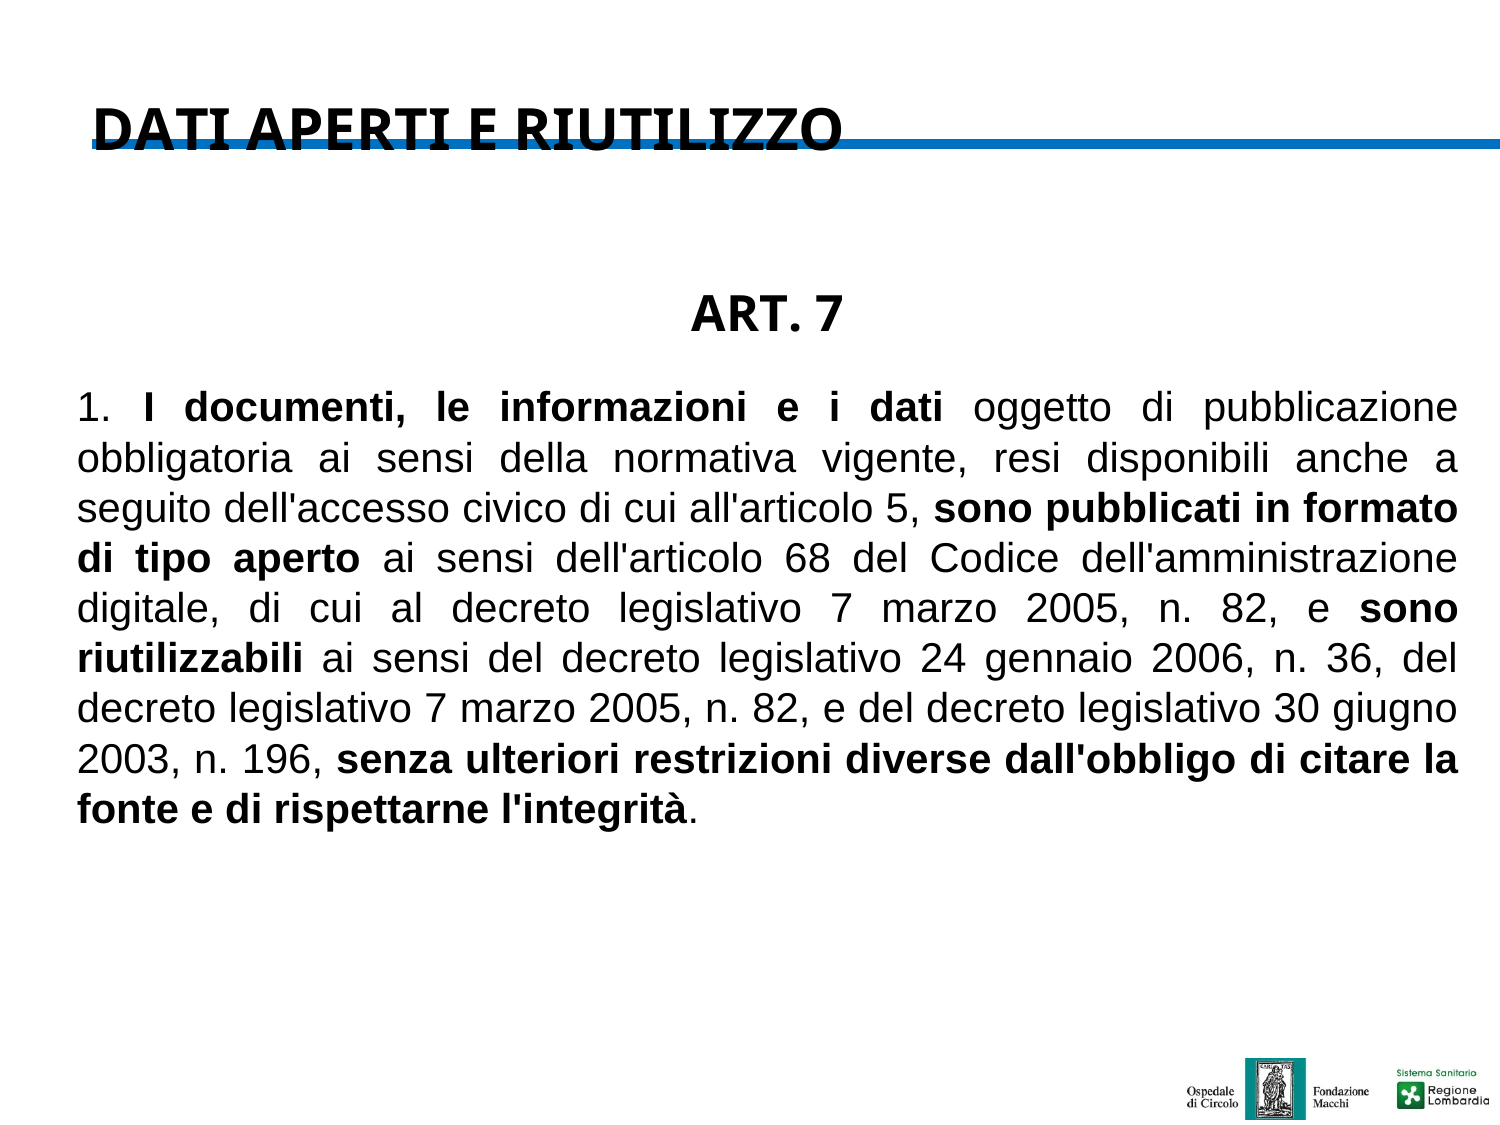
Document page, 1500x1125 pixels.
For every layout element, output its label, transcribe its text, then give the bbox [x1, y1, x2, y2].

picture [1187, 1058, 1489, 1120]
title DATI APERTI E RIUTILIZZO [76, 90, 1374, 197]
text_box [1374, 140, 1500, 147]
text_box ART. 7 1. I documenti, le informazioni e i dati oggetto di pubblicazione obbligatoria ai sensi della normativa vigente, resi disponibili anche a seguito dell'accesso civico di cui all'articolo 5, sono pubblicati in formato di tipo aperto ai sensi dell'articolo 68 del Codice dell'amministrazione digitale, di cui al decreto legislativo 7 marzo 2005, n. 82, e sono riutilizzabili ai sensi del decreto legislativo 24 gennaio 2006, n. 36, del decreto legislativo 7 marzo 2005, n. 82, e del decreto legislativo 30 giugno 2003, n. 196, senza ulteriori restrizioni diverse dall'obbligo di citare la fonte e di rispettarne l'integrità. [76, 147, 1459, 976]
